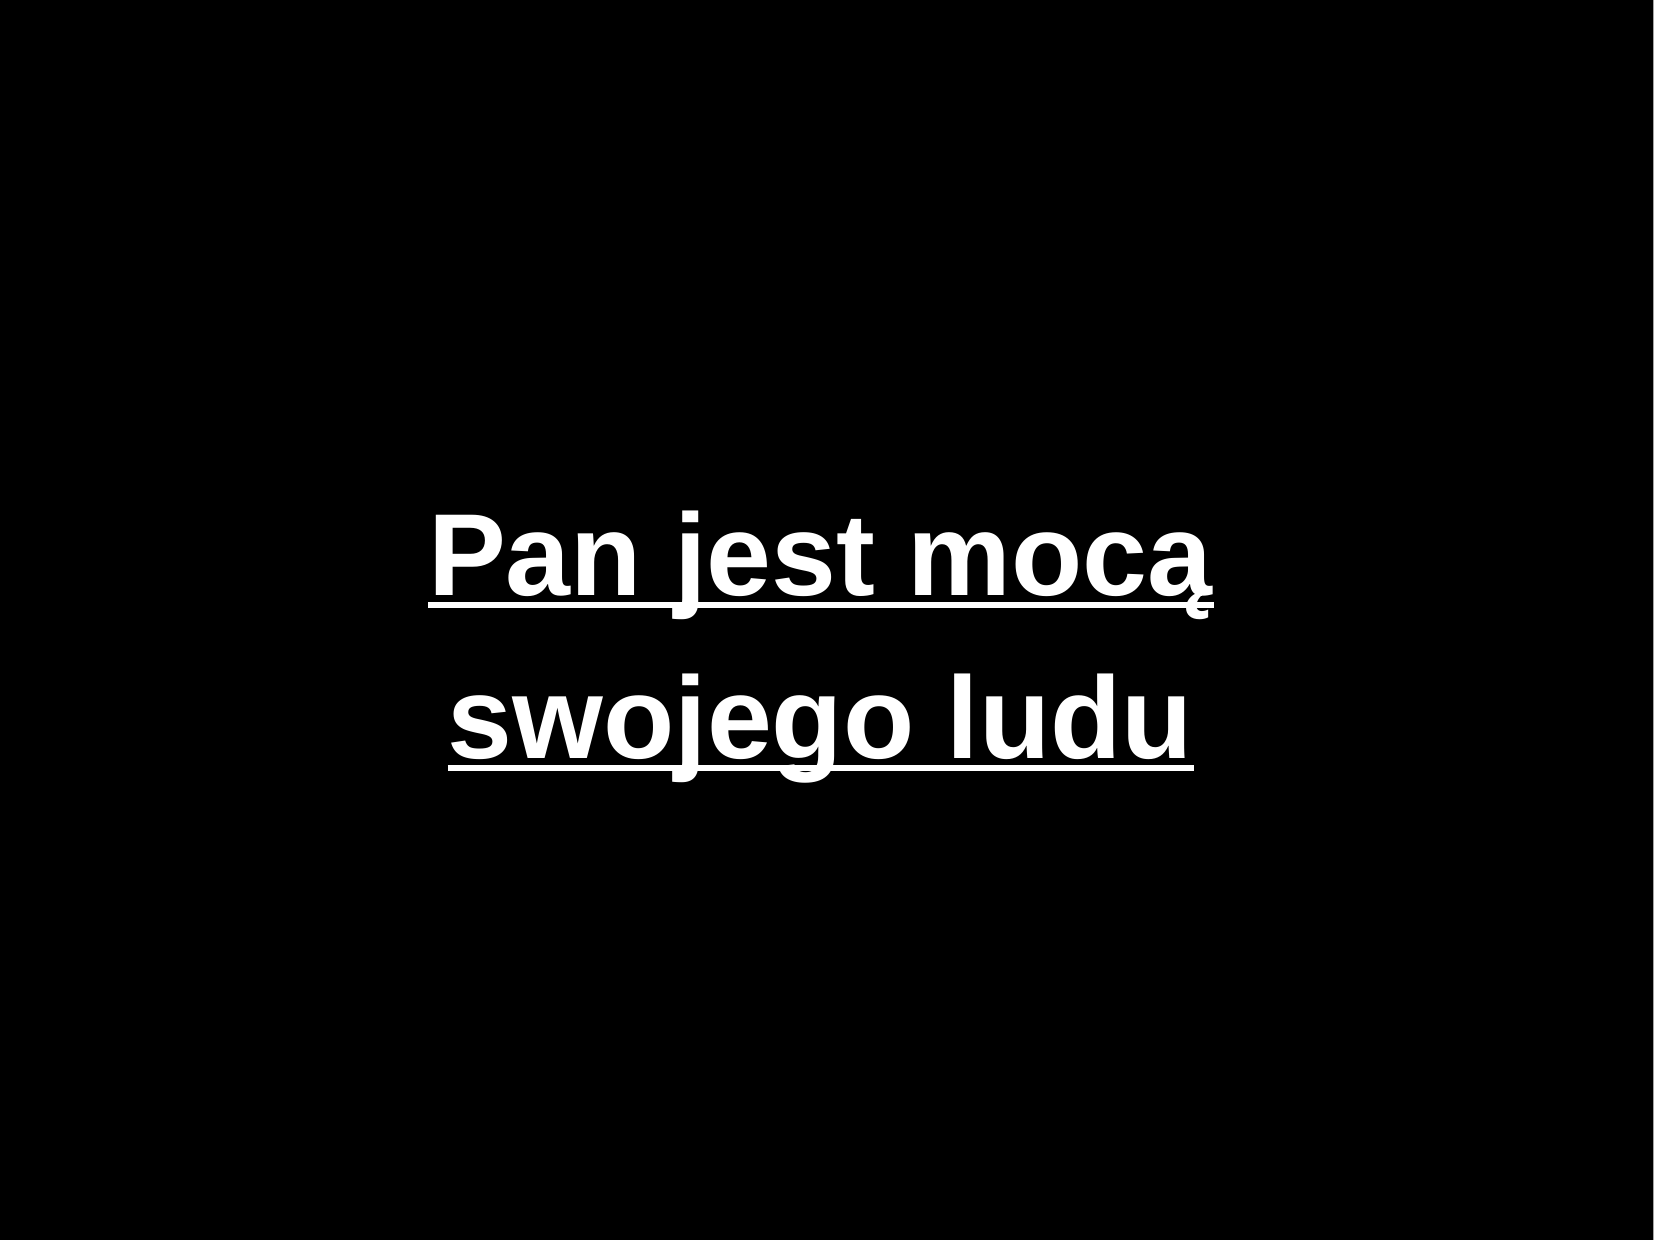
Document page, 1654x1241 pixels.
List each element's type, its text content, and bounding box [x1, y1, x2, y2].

subtitle Pan jest mocą swojego ludu [0, 0, 1642, 1241]
